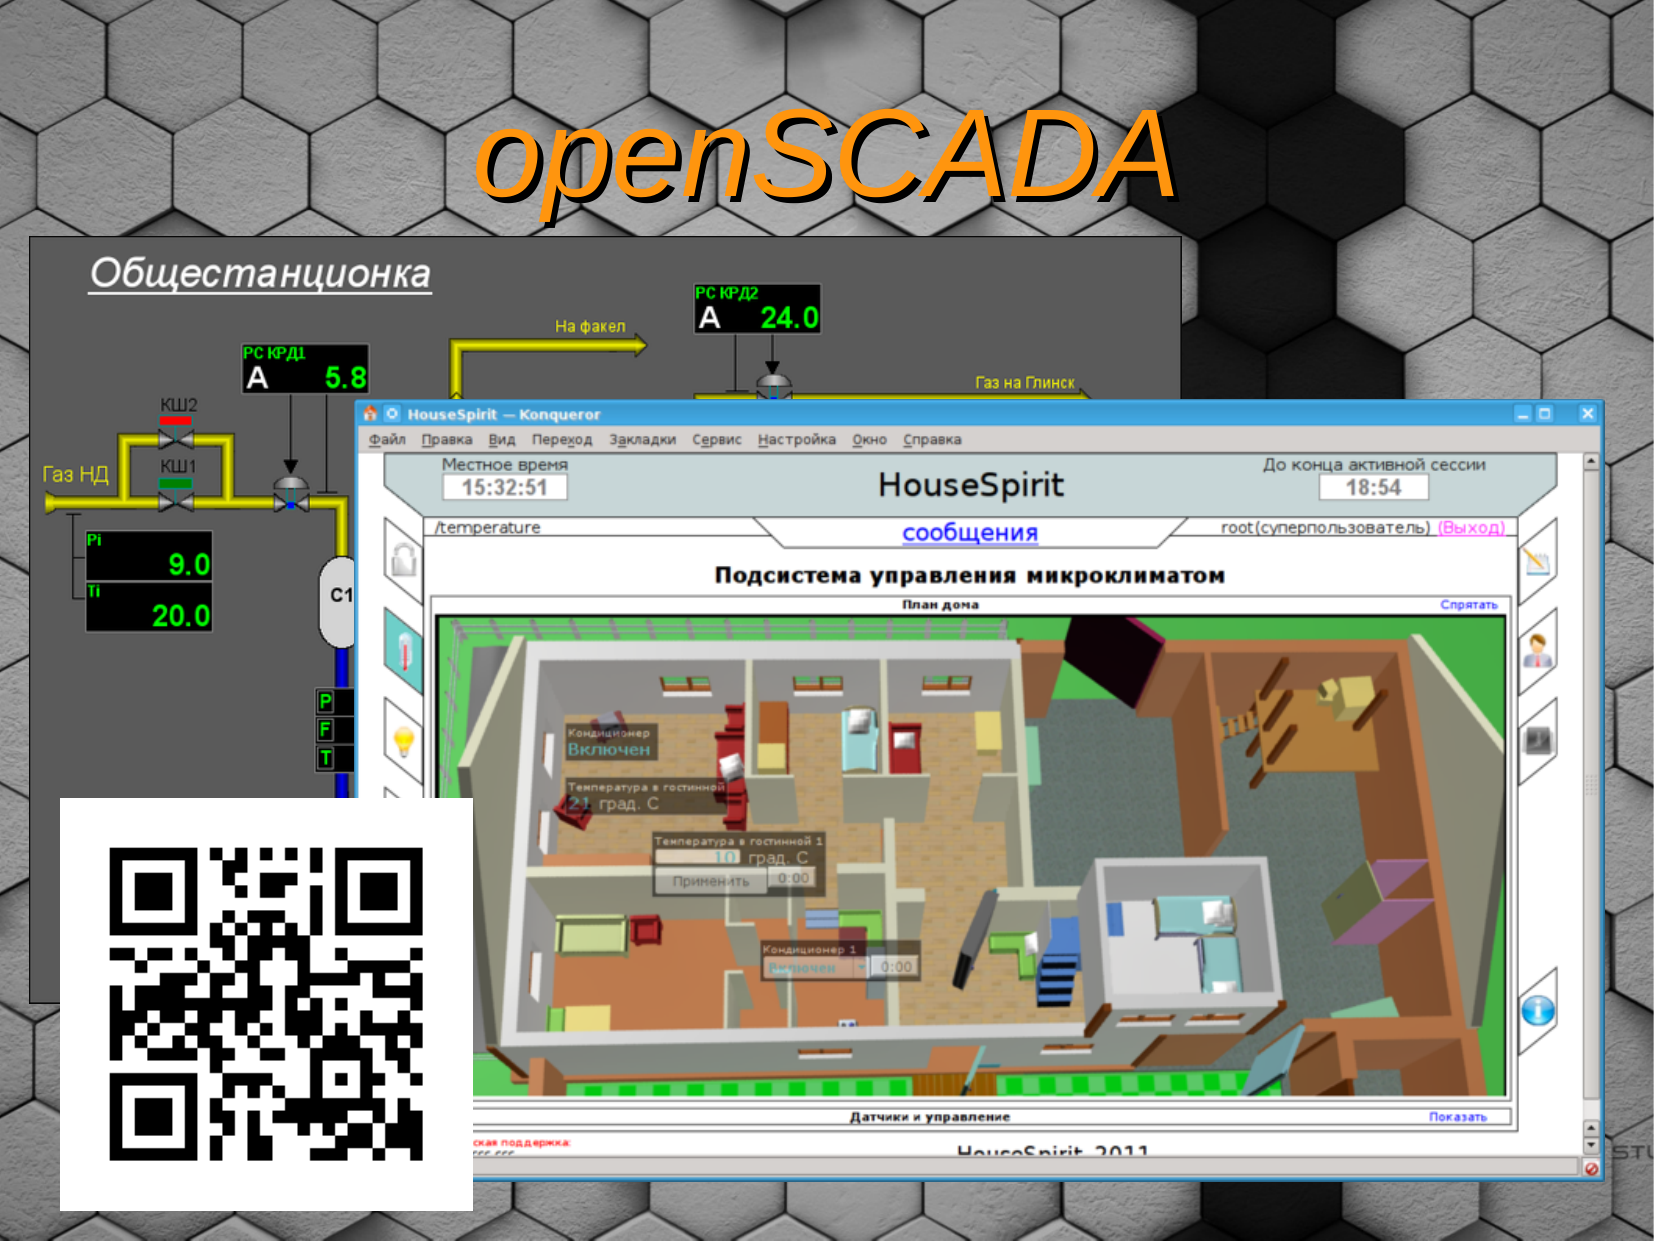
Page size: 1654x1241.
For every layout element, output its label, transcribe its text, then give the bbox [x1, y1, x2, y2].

title openSCADA [82, 49, 1571, 257]
picture [0, 0, 1654, 1241]
